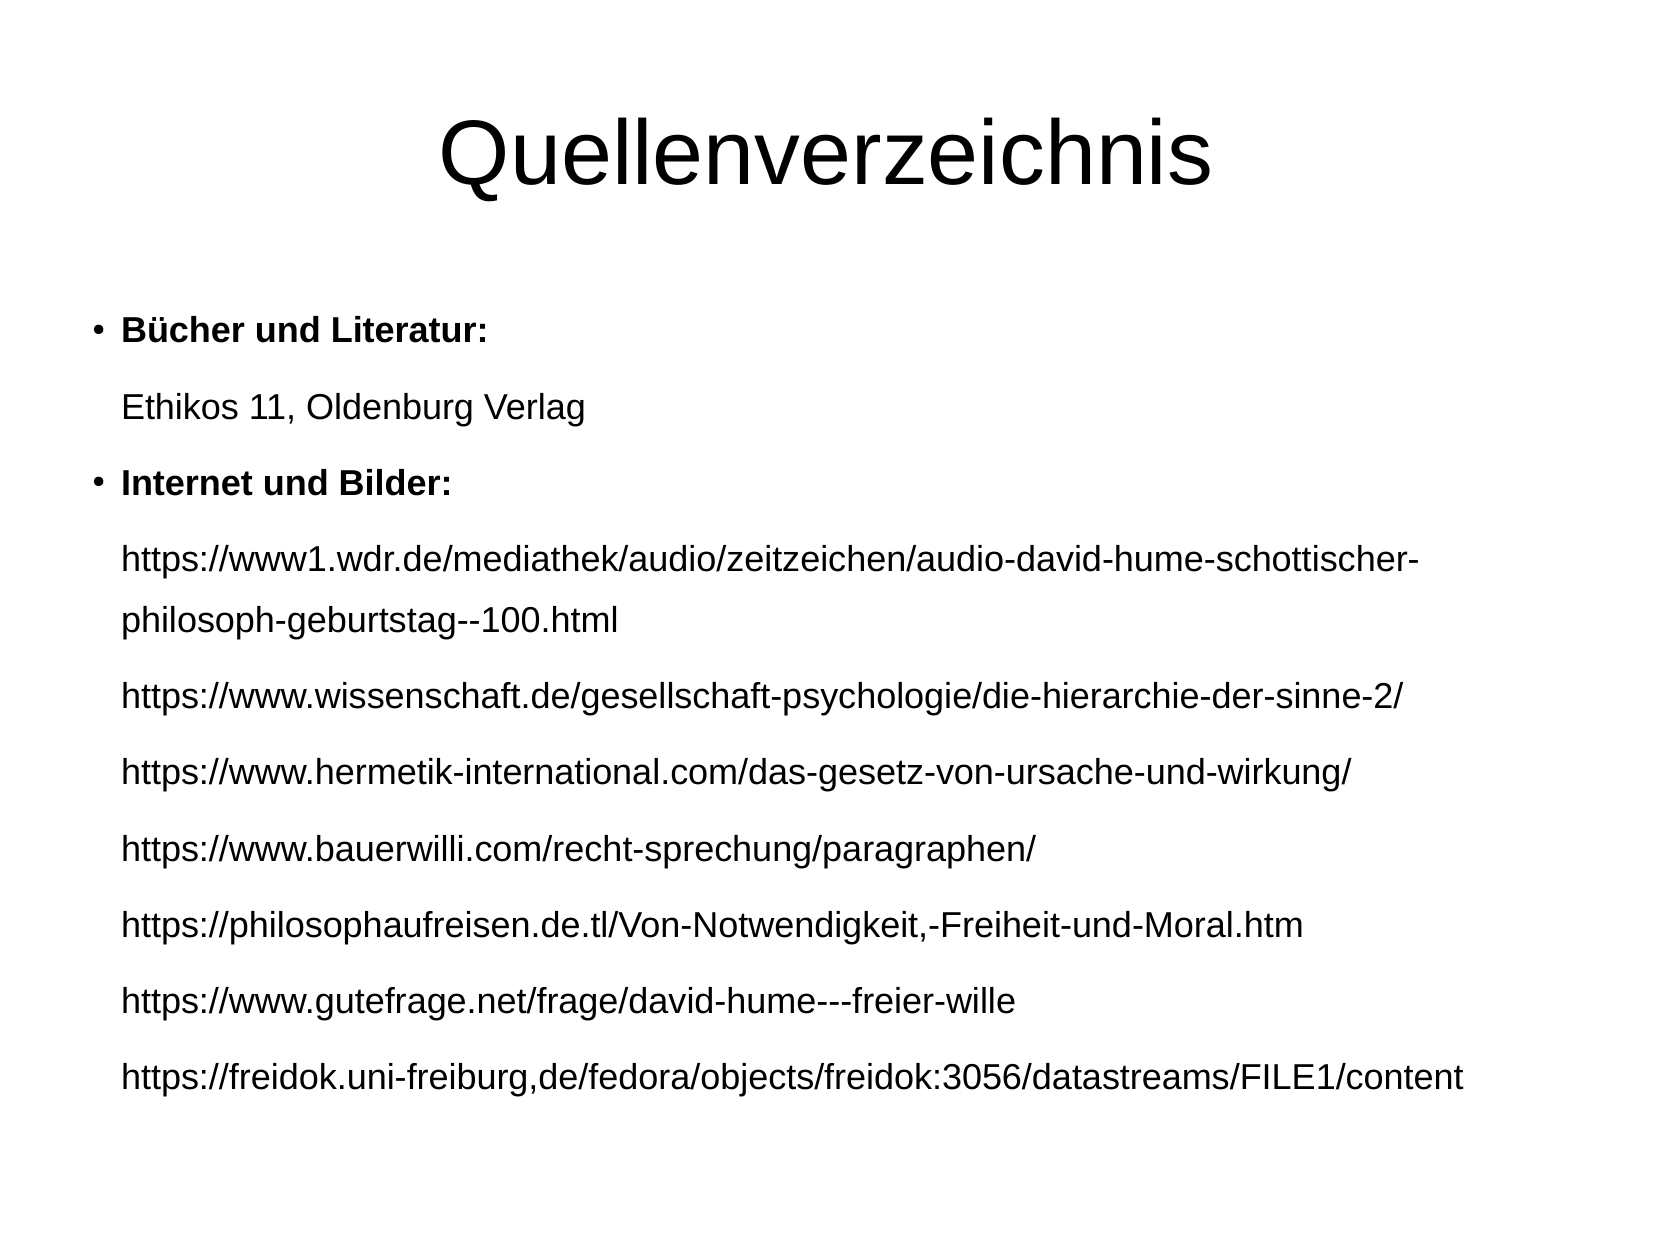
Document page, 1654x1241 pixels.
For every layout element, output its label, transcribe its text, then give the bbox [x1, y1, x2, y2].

title Quellenverzeichnis [82, 49, 1571, 257]
list Bücher und Literatur: Ethikos 11, Oldenburg Verlag Internet und Bilder: https://www1.wdr.de/mediathek/audio/zeitzeichen/audio-david-hume-schottischer-philosoph-geburtstag--100.html https://www.wissenschaft.de/gesellschaft-psychologie/die-hierarchie-der-sinne-2/ https://www.hermetik-international.com/das-gesetz-von-ursache-und-wirkung/ https://www.bauerwilli.com/recht-sprechung/paragraphen/ https://philosophaufreisen.de.tl/Von-Notwendigkeit,-Freiheit-und-Moral.htm https://www.gutefrage.net/frage/david-hume---freier-wille https://freidok.uni-freiburg,de/fedora/objects/freidok:3056/datastreams/FILE1/content [82, 290, 1571, 1111]
